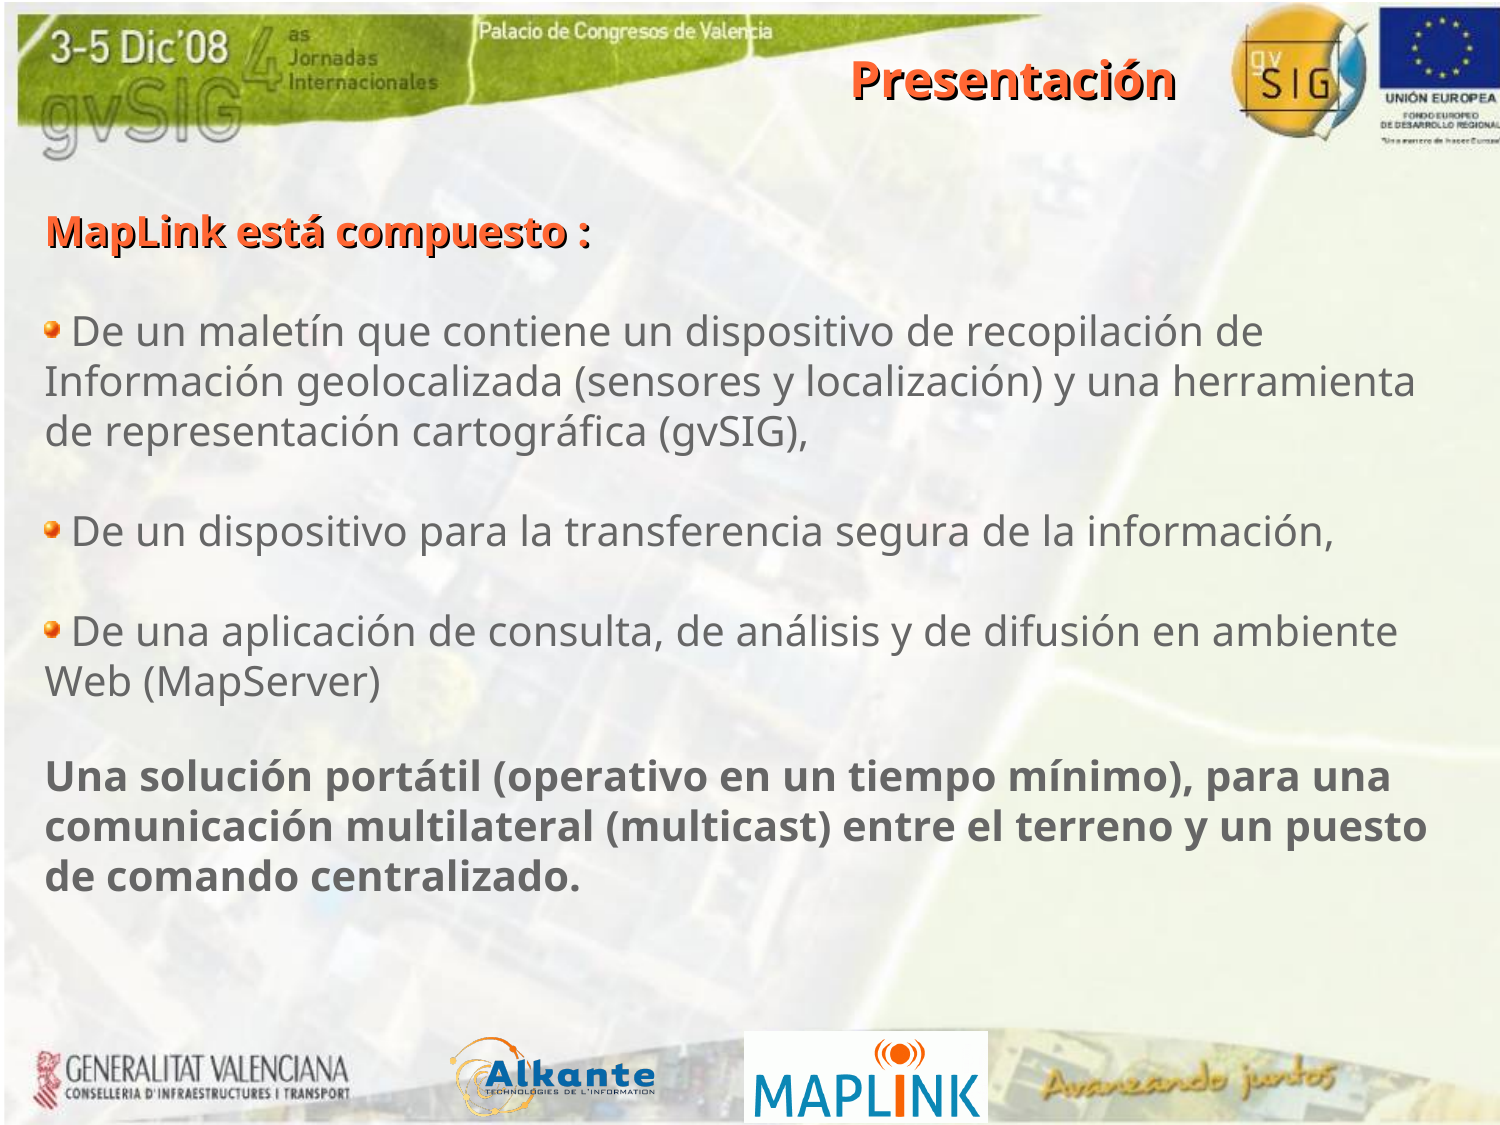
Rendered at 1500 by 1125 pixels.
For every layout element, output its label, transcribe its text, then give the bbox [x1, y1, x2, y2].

title Presentación [643, 0, 1382, 156]
text_box MapLink está compuesto : De un maletín que contiene un dispositivo de recopilación de Información geolocalizada (sensores y localización) y una herramienta de representación cartográfica (gvSIG), De un dispositivo para la transferencia segura de la información, De una aplicación de consulta, de análisis y de difusión en ambiente Web (MapServer)‏ Una solución portátil (operativo en un tiempo mínimo), para una comunicación multilateral (multicast) entre el terreno y un puesto de comando centralizado. [29, 197, 1477, 908]
picture [4, 2, 1500, 1125]
